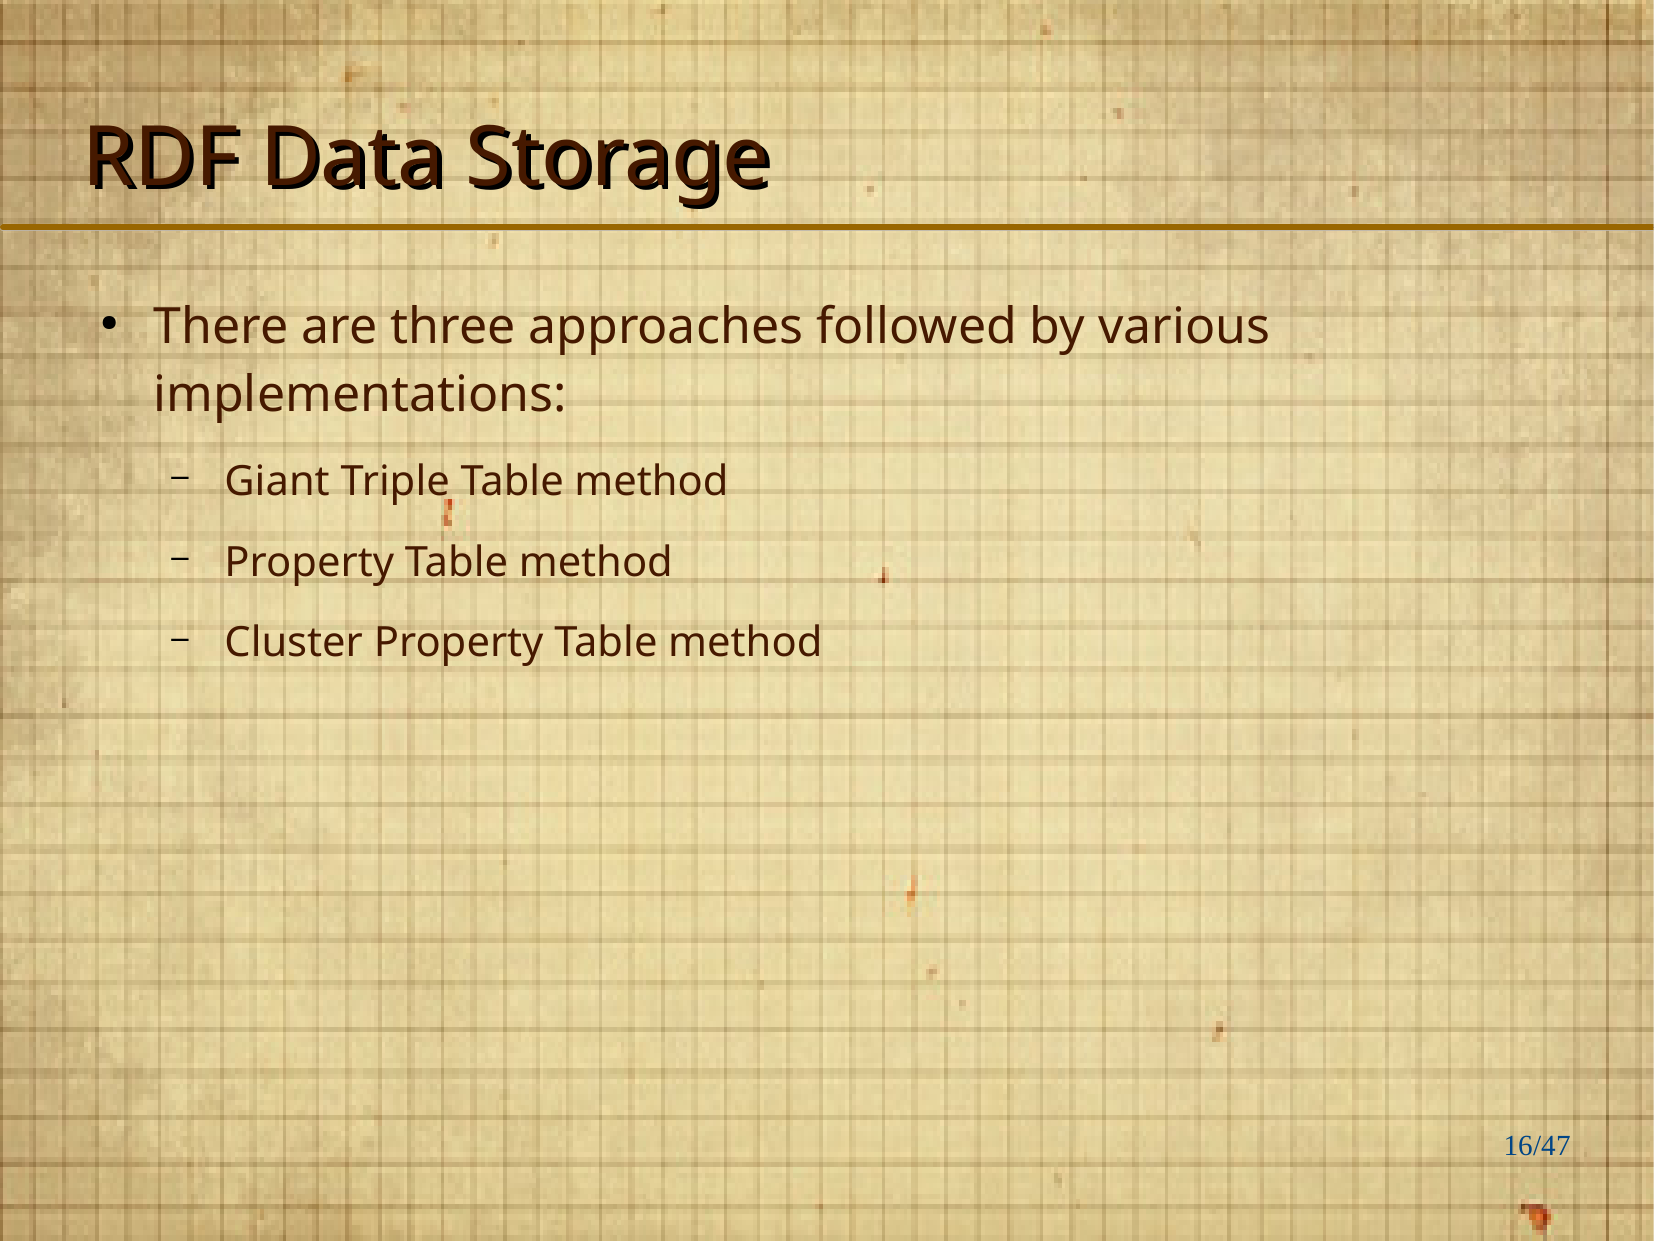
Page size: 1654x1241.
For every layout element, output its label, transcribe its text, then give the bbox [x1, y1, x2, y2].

list There are three approaches followed by various implementations: Giant Triple Table method Property Table method Cluster Property Table method [82, 290, 1571, 1010]
title RDF Data Storage [82, 49, 1642, 227]
picture [0, 0, 1654, 1241]
title RDF Data Storage [82, 228, 1642, 257]
